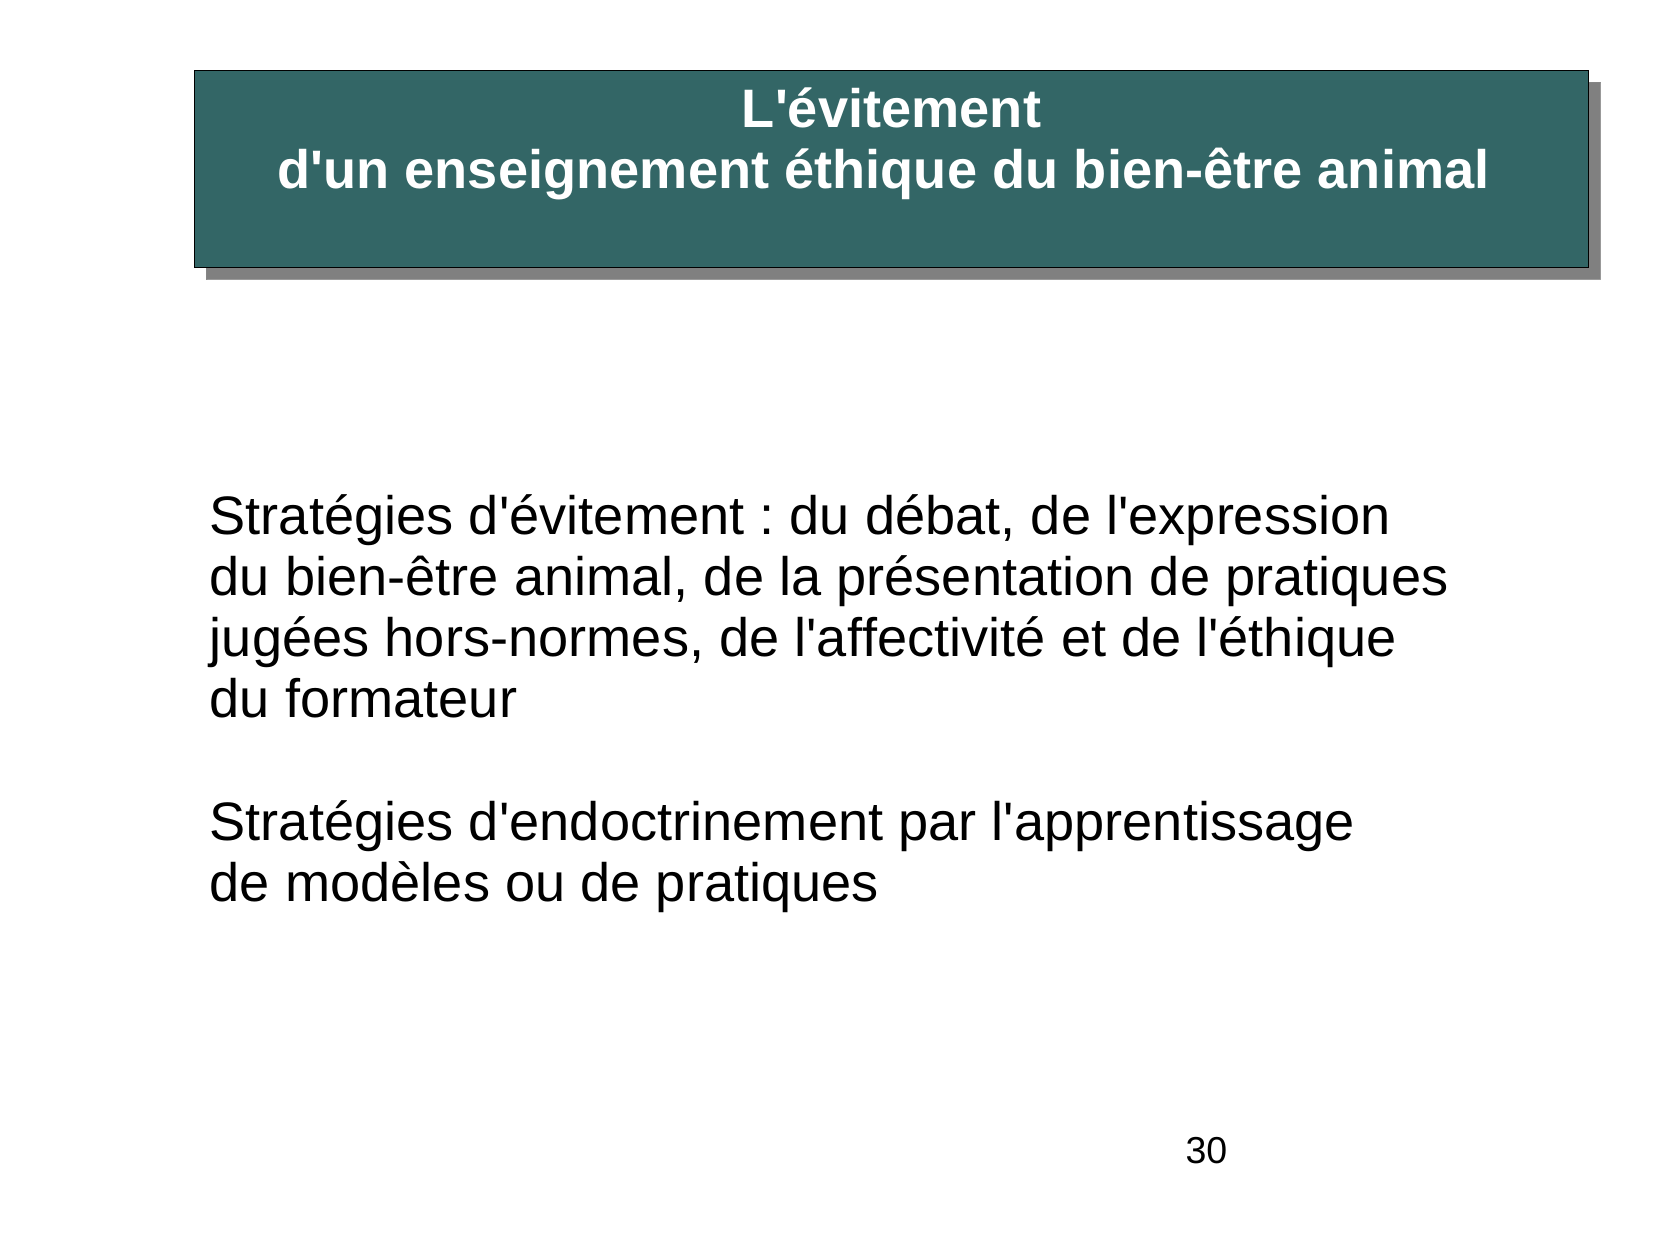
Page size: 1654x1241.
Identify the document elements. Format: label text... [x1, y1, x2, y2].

text_box Stratégies d'évitement : du débat, de l'expression du bien-être animal, de la présentation de pratiques jugées hors-normes, de l'affectivité et de l'éthique du formateur Stratégies d'endoctrinement par l'apprentissage de modèles ou de pratiques [194, 389, 1518, 1010]
text_box L'évitement d'un enseignement éthique du bien-être animal [194, 70, 1589, 268]
